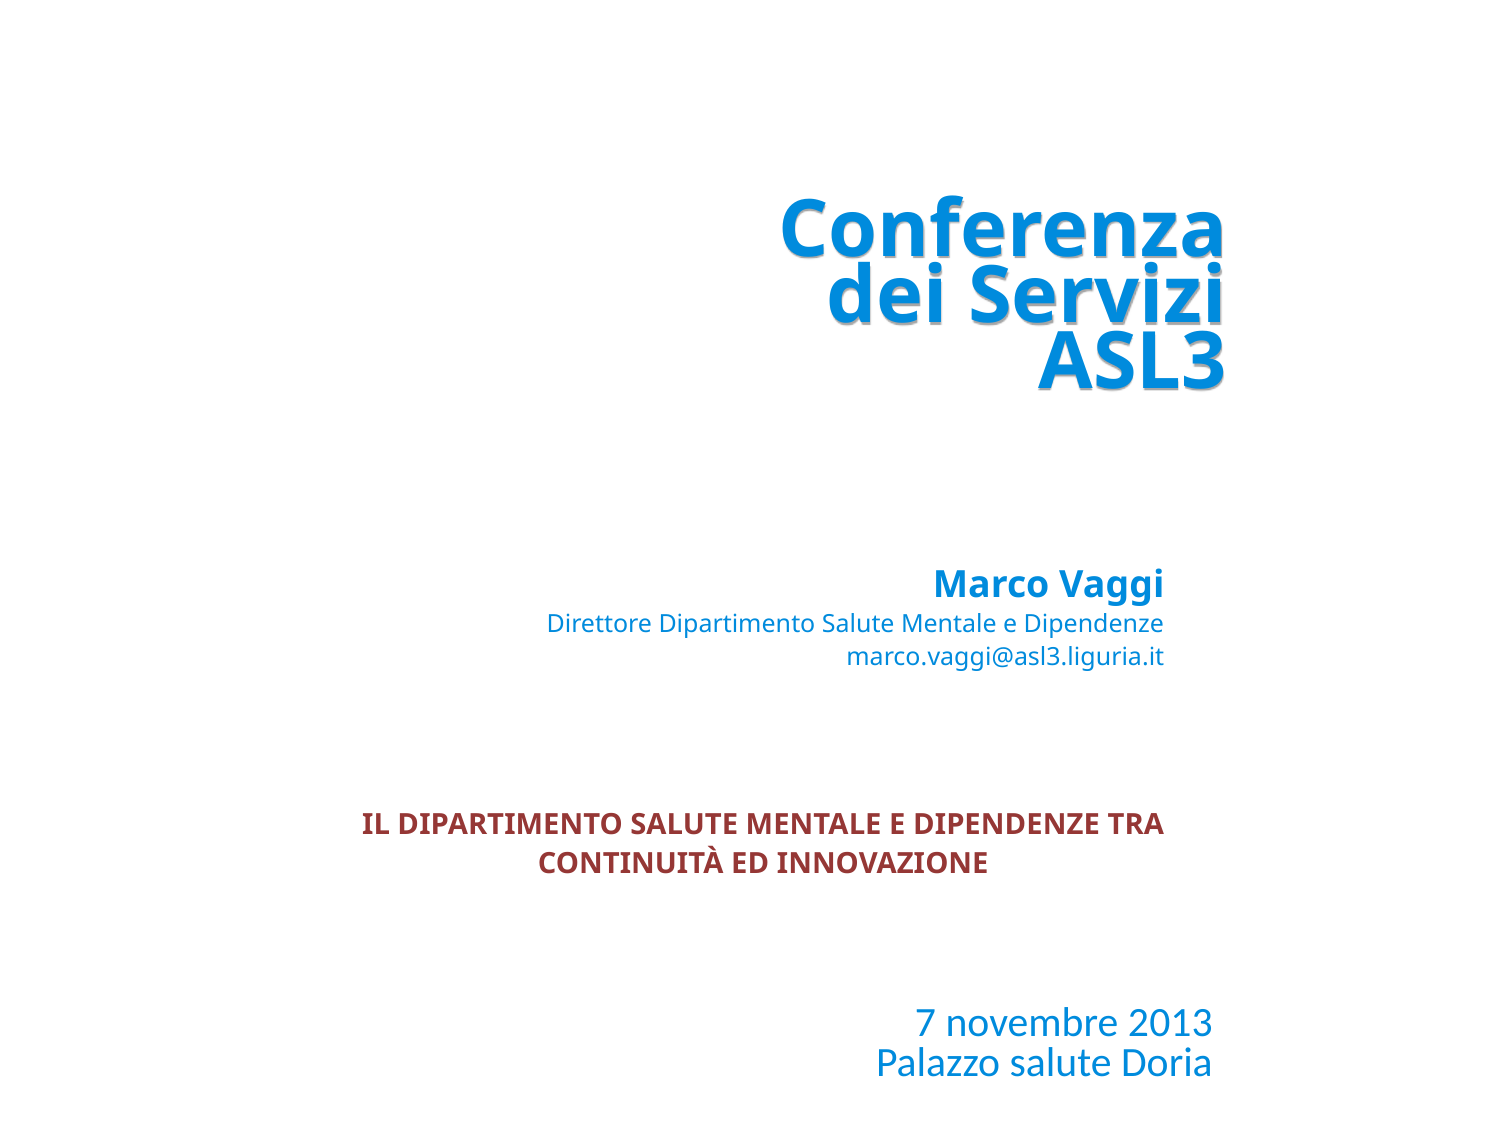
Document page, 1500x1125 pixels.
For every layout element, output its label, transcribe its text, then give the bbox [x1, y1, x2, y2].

text_box 7 novembre 2013 Palazzo salute Doria [860, 994, 1241, 1095]
text_box Marco Vaggi Direttore Dipartimento Salute Mentale e Dipendenze marco.vaggi@asl3.liguria.it IL DIPARTIMENTO SALUTE MENTALE E DIPENDENZE TRA CONTINUITÀ ED INNOVAZIONE [347, 453, 1299, 684]
title Conferenza dei Servizi ASL3 [763, 187, 1331, 418]
